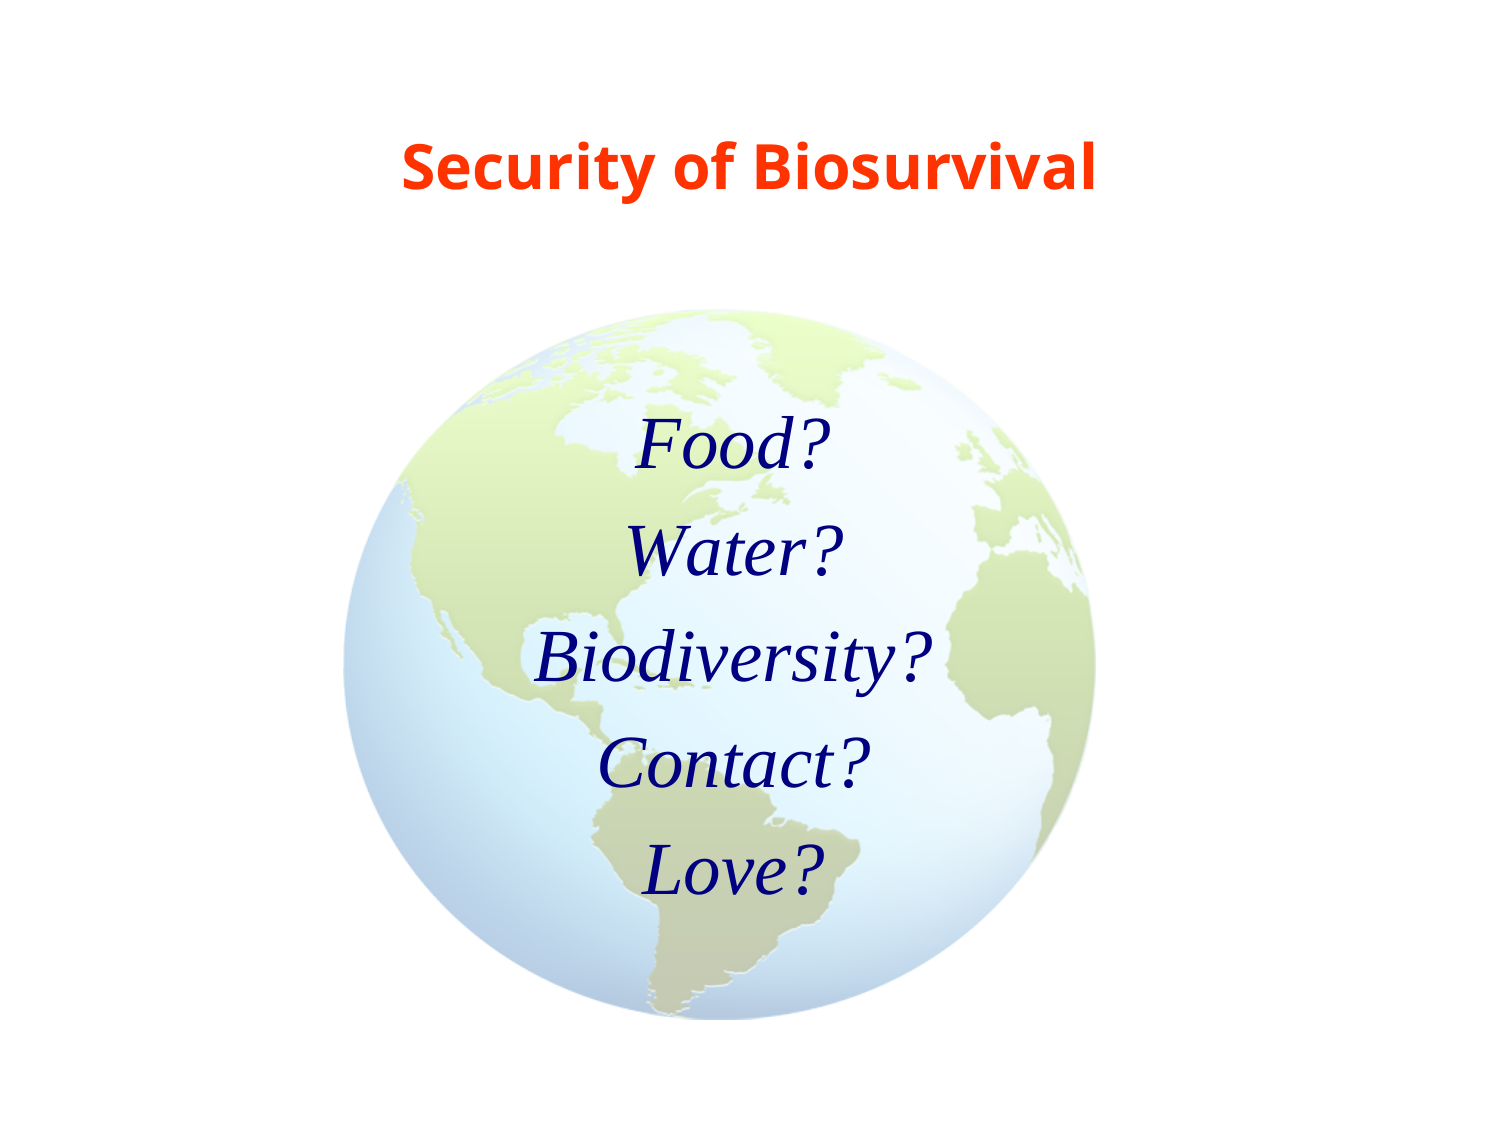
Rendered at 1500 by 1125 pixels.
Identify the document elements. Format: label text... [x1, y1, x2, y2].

text_box Food? Water? Biodiversity? Contact? Love? [471, 384, 996, 921]
text_box [120, 299, 1396, 1069]
text_box Security of Biosurvival [0, 70, 1500, 259]
